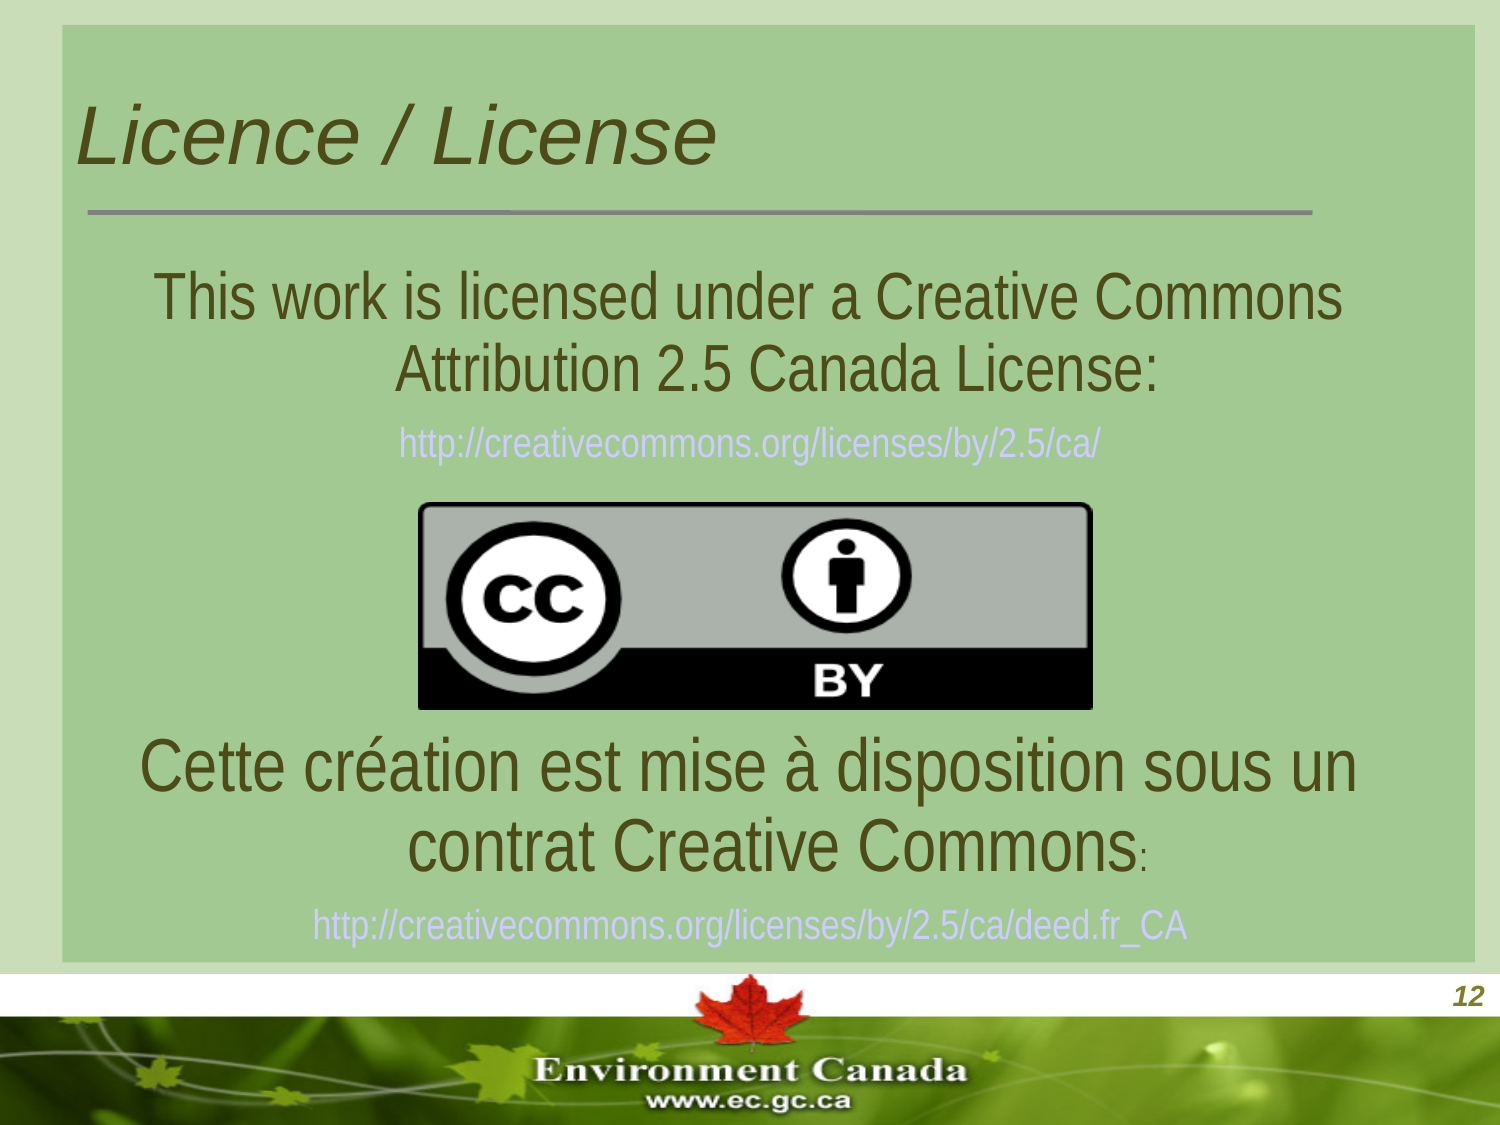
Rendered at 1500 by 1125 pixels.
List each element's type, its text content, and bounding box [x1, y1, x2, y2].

picture [0, 974, 1500, 1125]
text_box This work is licensed under a Creative Commons Attribution 2.5 Canada License: http://creativecommons.org/licenses/by/2.5/ca/ Cette création est mise à disposition sous un contrat Creative Commons: http://creativecommons.org/licenses/by/2.5/ca/deed.fr_CA [75, 262, 1426, 1039]
text_box Licence / License [75, 52, 1426, 226]
picture [418, 502, 1093, 710]
